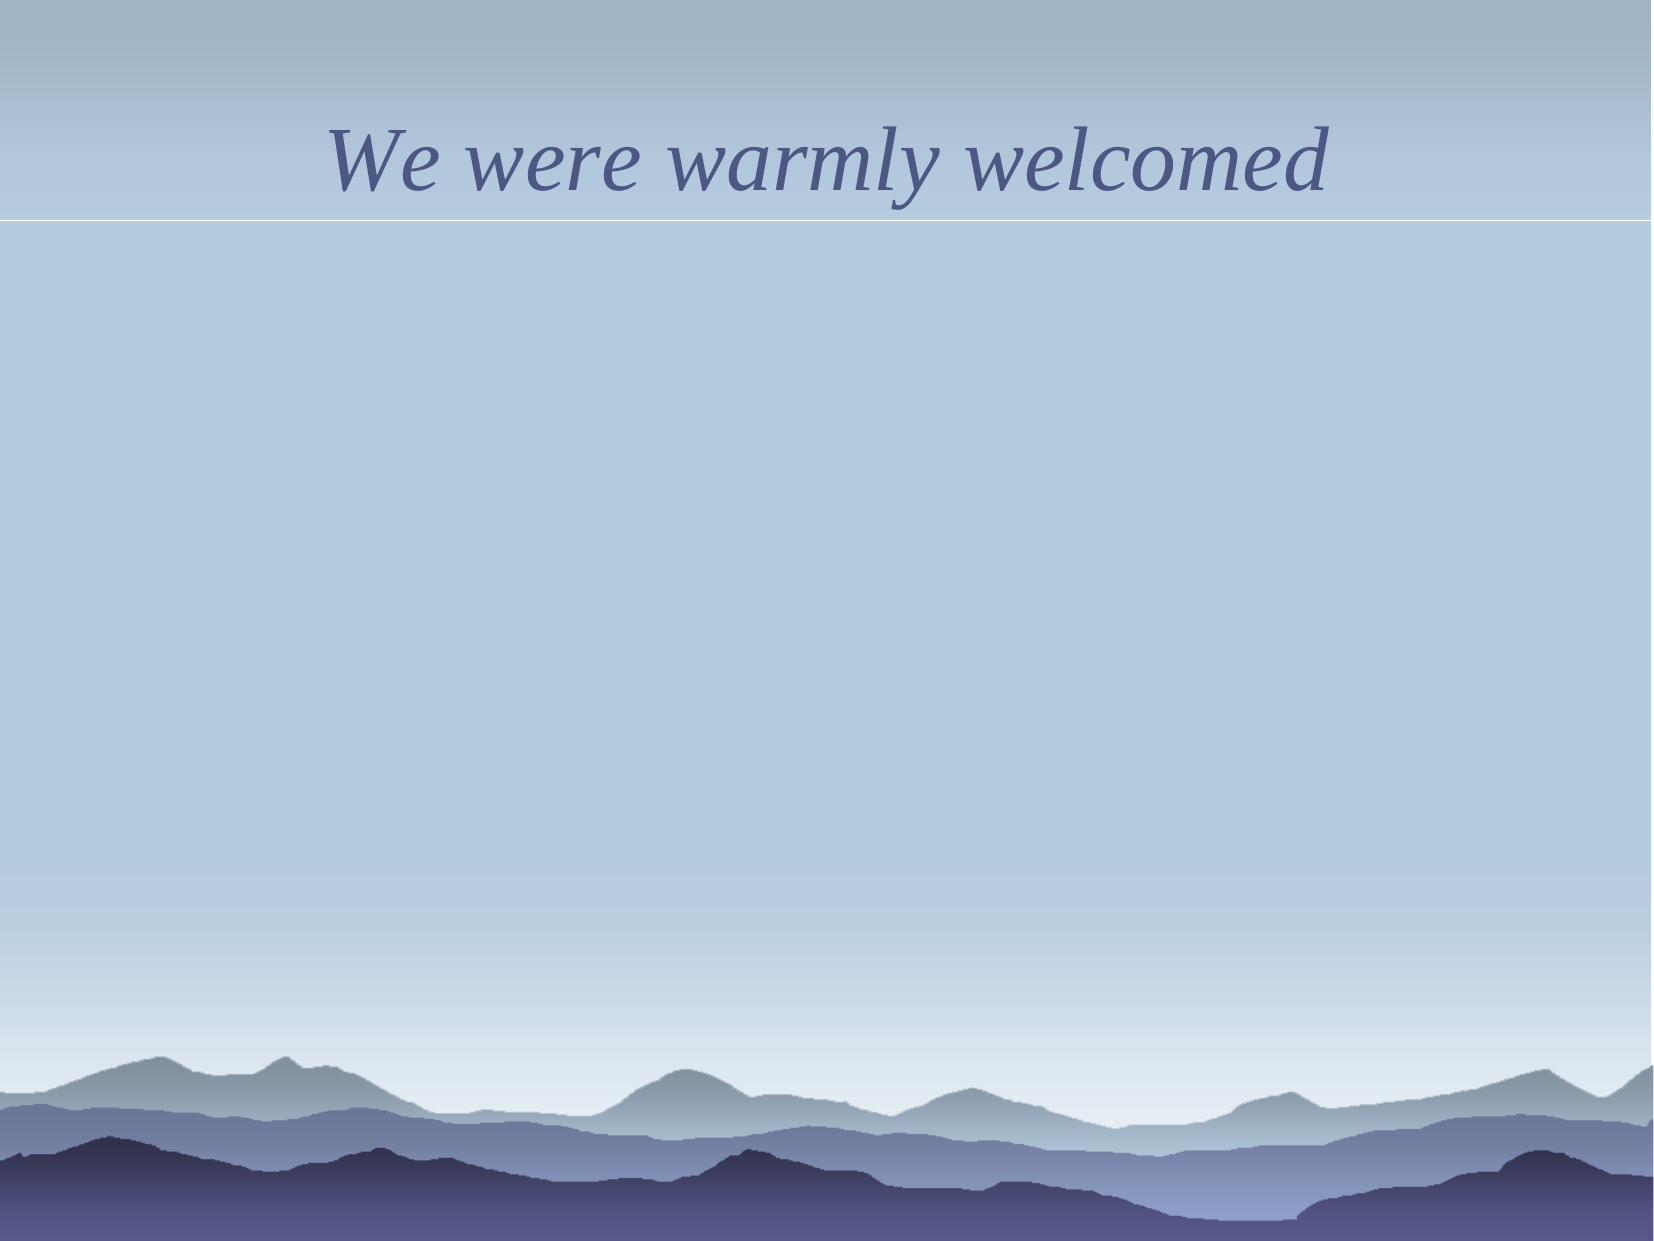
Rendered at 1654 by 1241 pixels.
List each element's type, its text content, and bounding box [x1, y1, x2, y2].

picture [0, 1021, 1654, 1241]
title We were warmly welcomed [121, 55, 1534, 263]
